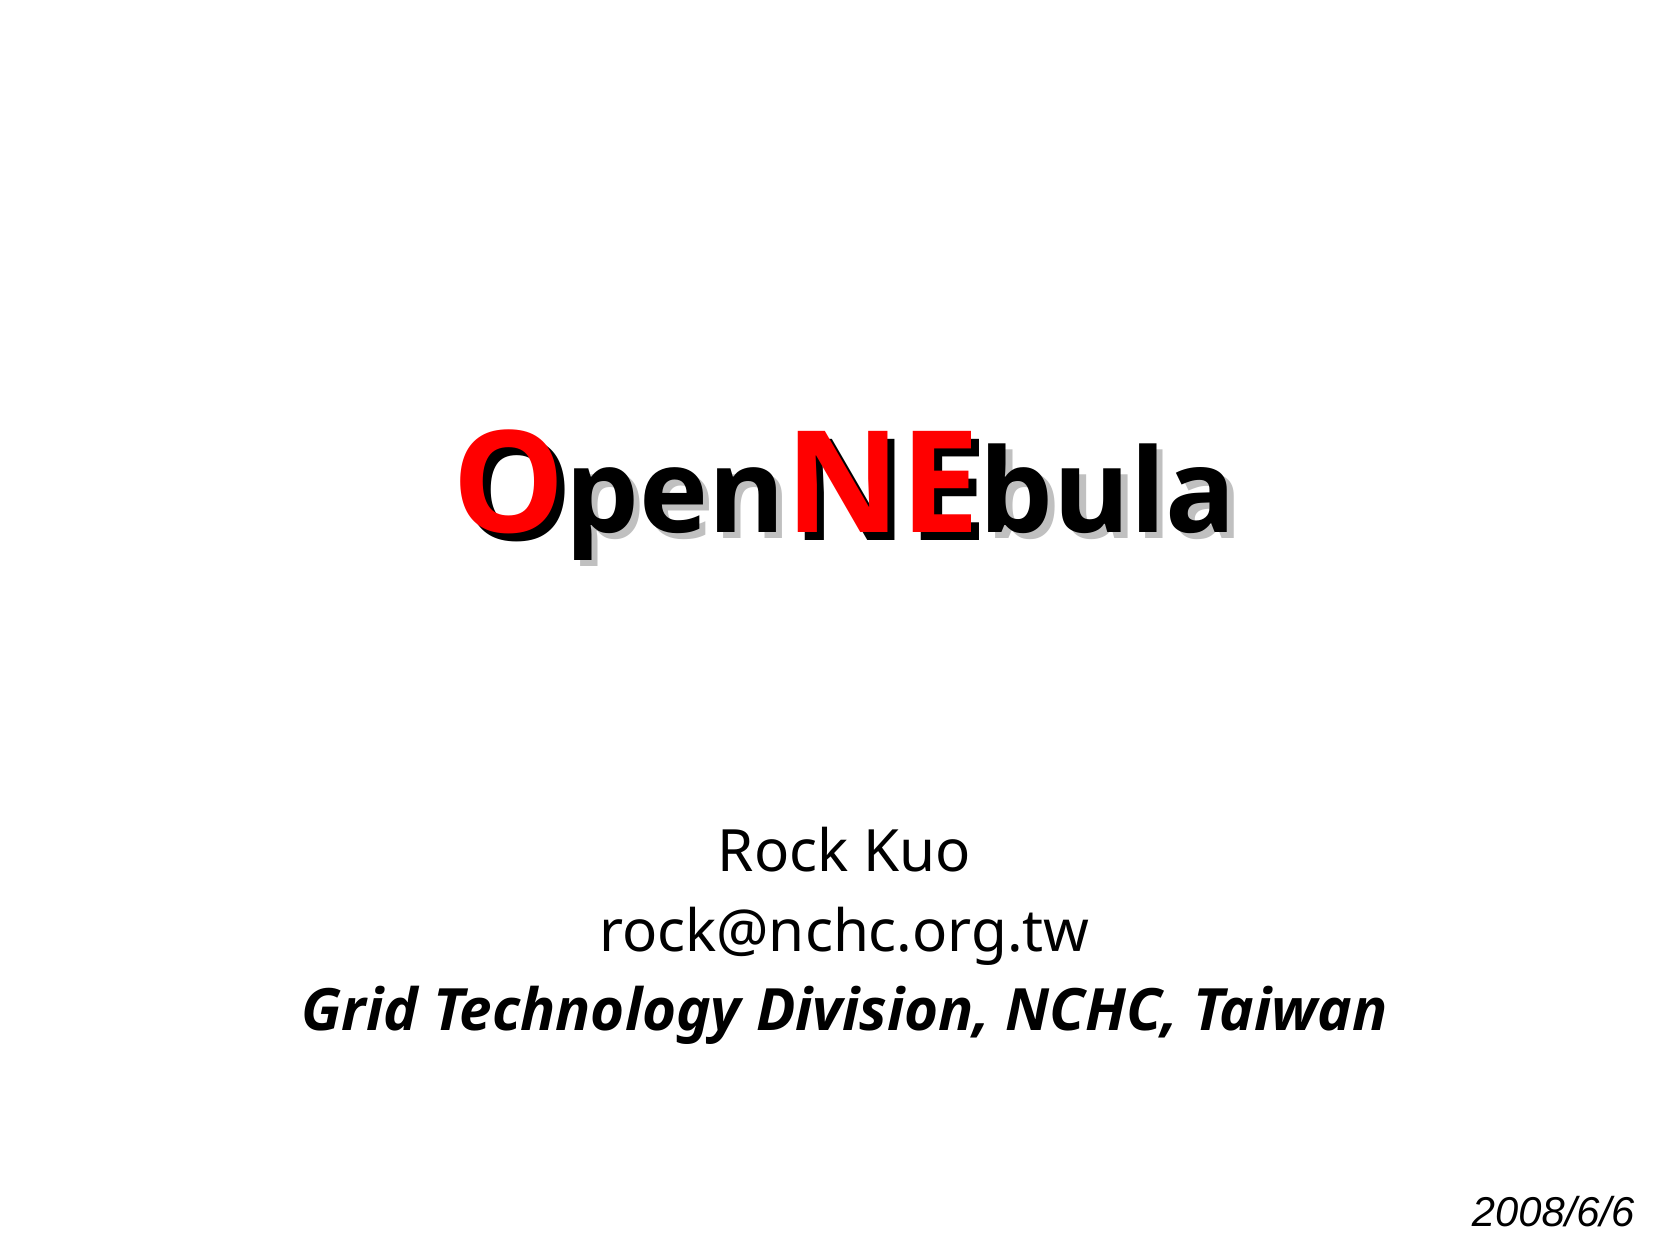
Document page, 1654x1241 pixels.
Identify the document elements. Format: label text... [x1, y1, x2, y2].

text_box 2008/6/6 [1417, 1181, 1654, 1241]
subtitle OpenNEbula Rock Kuo rock@nchc.org.tw Grid Technology Division, NCHC, Taiwan [82, 206, 1571, 1102]
